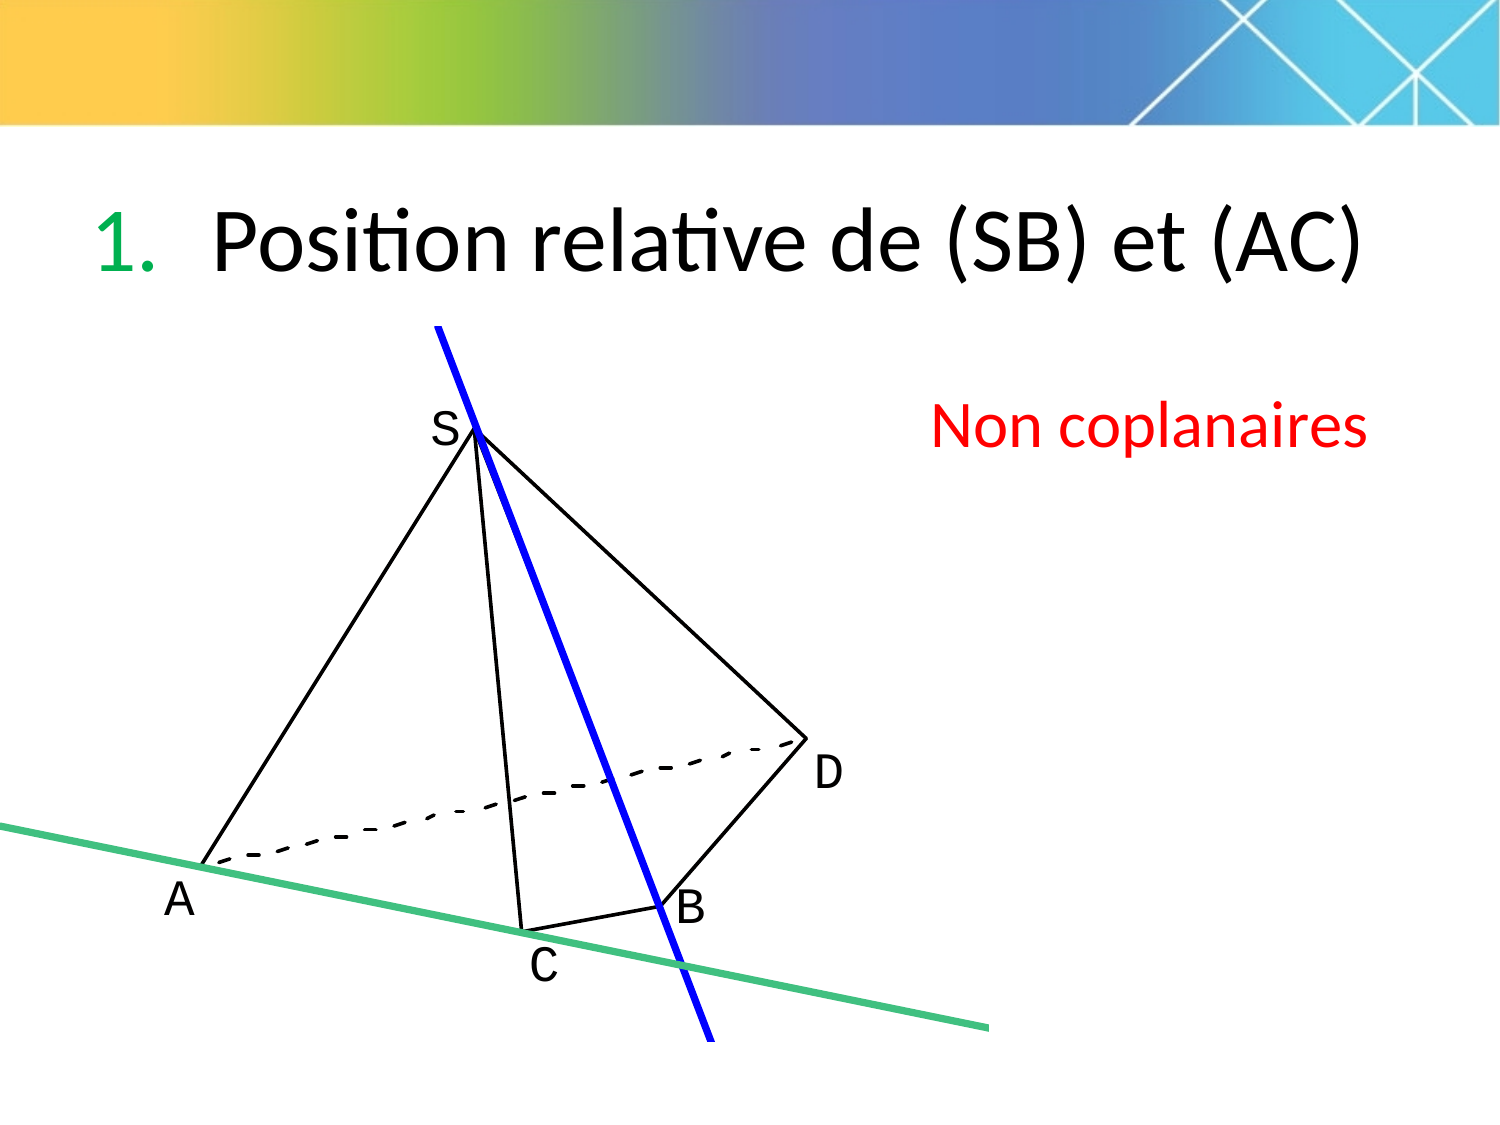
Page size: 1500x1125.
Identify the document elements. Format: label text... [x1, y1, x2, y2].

picture [0, 0, 1500, 127]
text_box Non coplanaires [915, 373, 1436, 469]
title Position relative de (SB) et (AC) [75, 163, 1500, 305]
picture [0, 326, 989, 1042]
